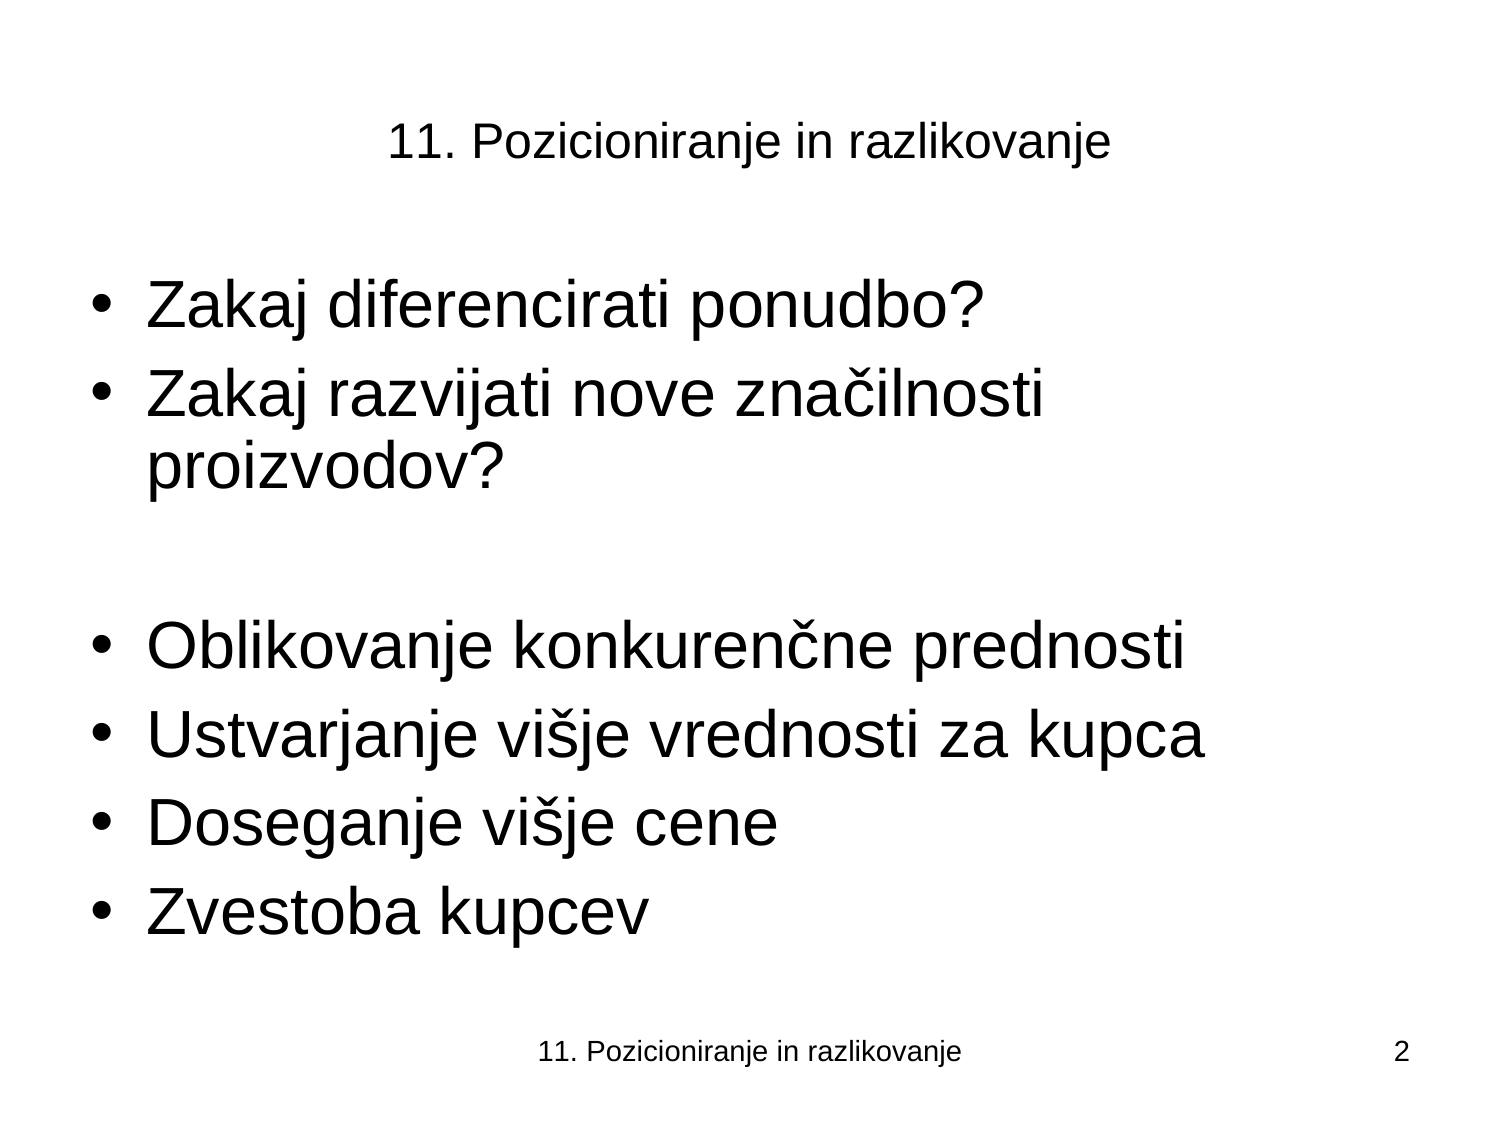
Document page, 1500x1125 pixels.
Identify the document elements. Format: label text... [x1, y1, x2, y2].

list Zakaj diferencirati ponudbo? Zakaj razvijati nove značilnosti proizvodov? Oblikovanje konkurenčne prednosti Ustvarjanje višje vrednosti za kupca Doseganje višje cene Zvestoba kupcev [75, 262, 1426, 1006]
text_box <number> [1074, 1024, 1426, 1103]
text_box 11. Pozicioniranje in razlikovanje [512, 1024, 988, 1103]
title 11. Pozicioniranje in razlikovanje [75, 45, 1426, 233]
